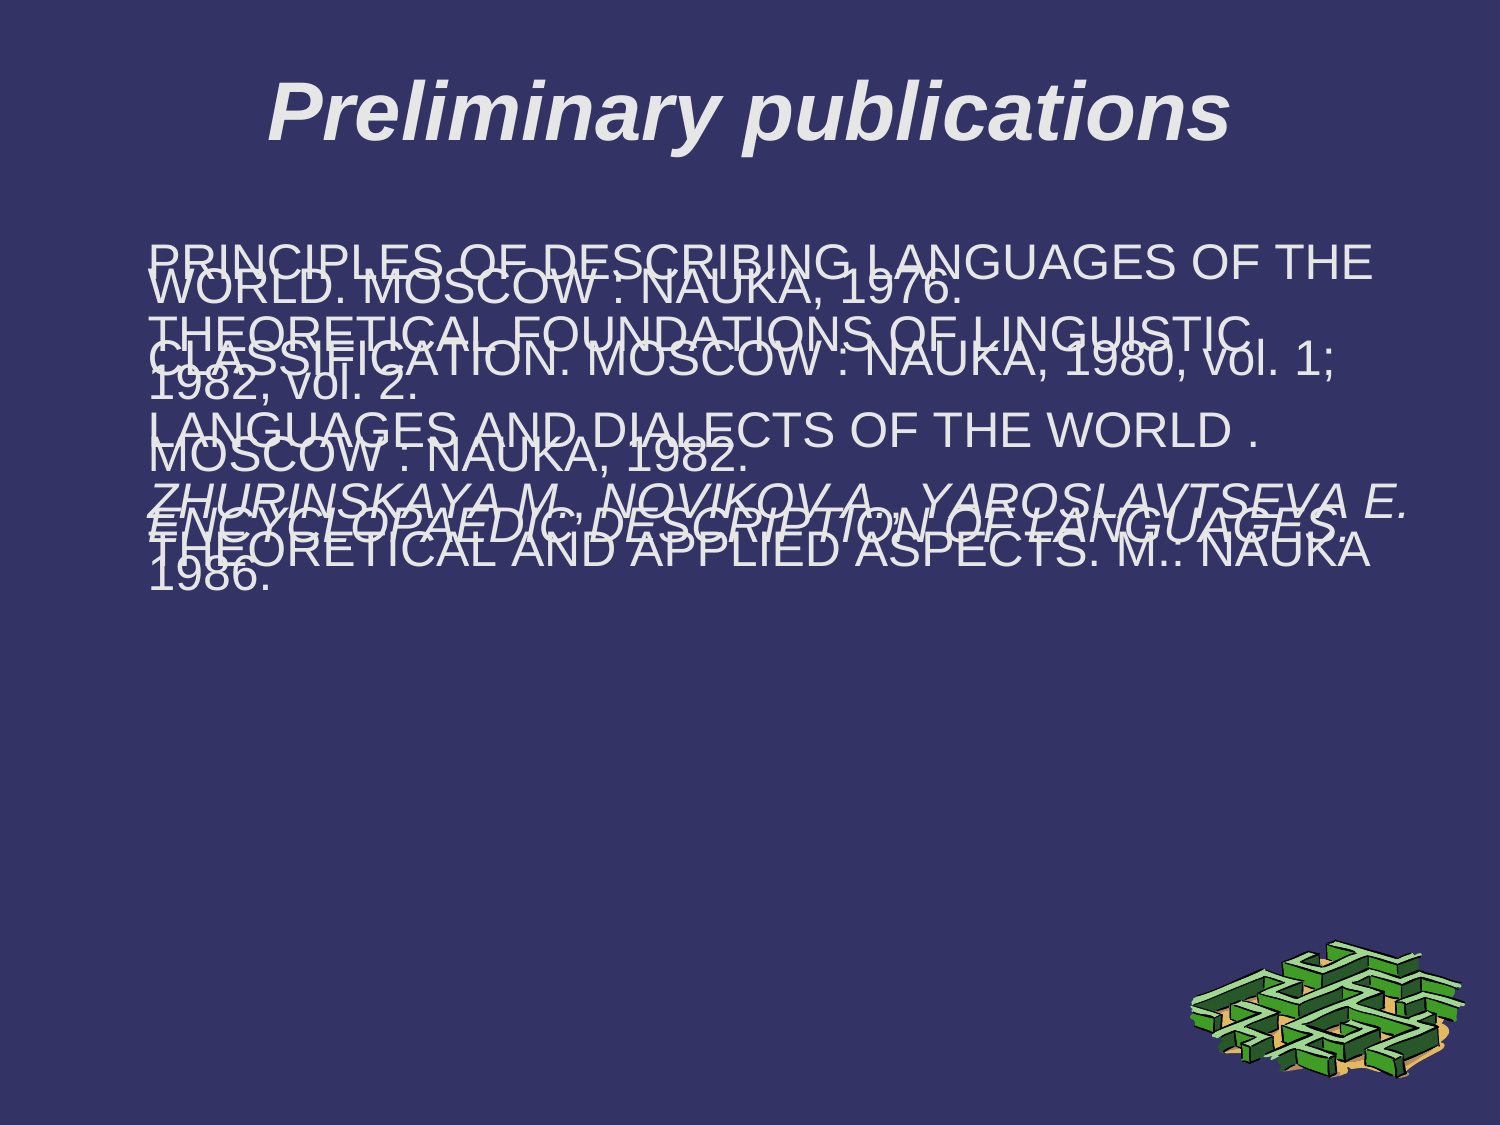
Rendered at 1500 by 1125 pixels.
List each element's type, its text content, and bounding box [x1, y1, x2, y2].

title Preliminary publications [110, 17, 1392, 206]
list PRINCIPLES OF DESCRIBING LANGUAGES OF THE WORLD. MOSCOW : NAUKA, 1976. THEORETICAL FOUNDATIONS OF LINGUISTIC CLASSIFICATION. MOSCOW : NAUKA, 1980, vol. 1; 1982, vol. 2. LANGUAGES AND DIALECTS OF THE WORLD . MOSCOW : NAUKA, 1982. ZHURINSKAYA M., NOVIKOV А., YAROSLAVTSEVA Е. ENCYCLOPAEDIC DESCRIPTION OF LANGUAGES. THEORETICAL AND APPLIED ASPECTS. М.: NAUKA 1986. [147, 265, 1418, 1047]
